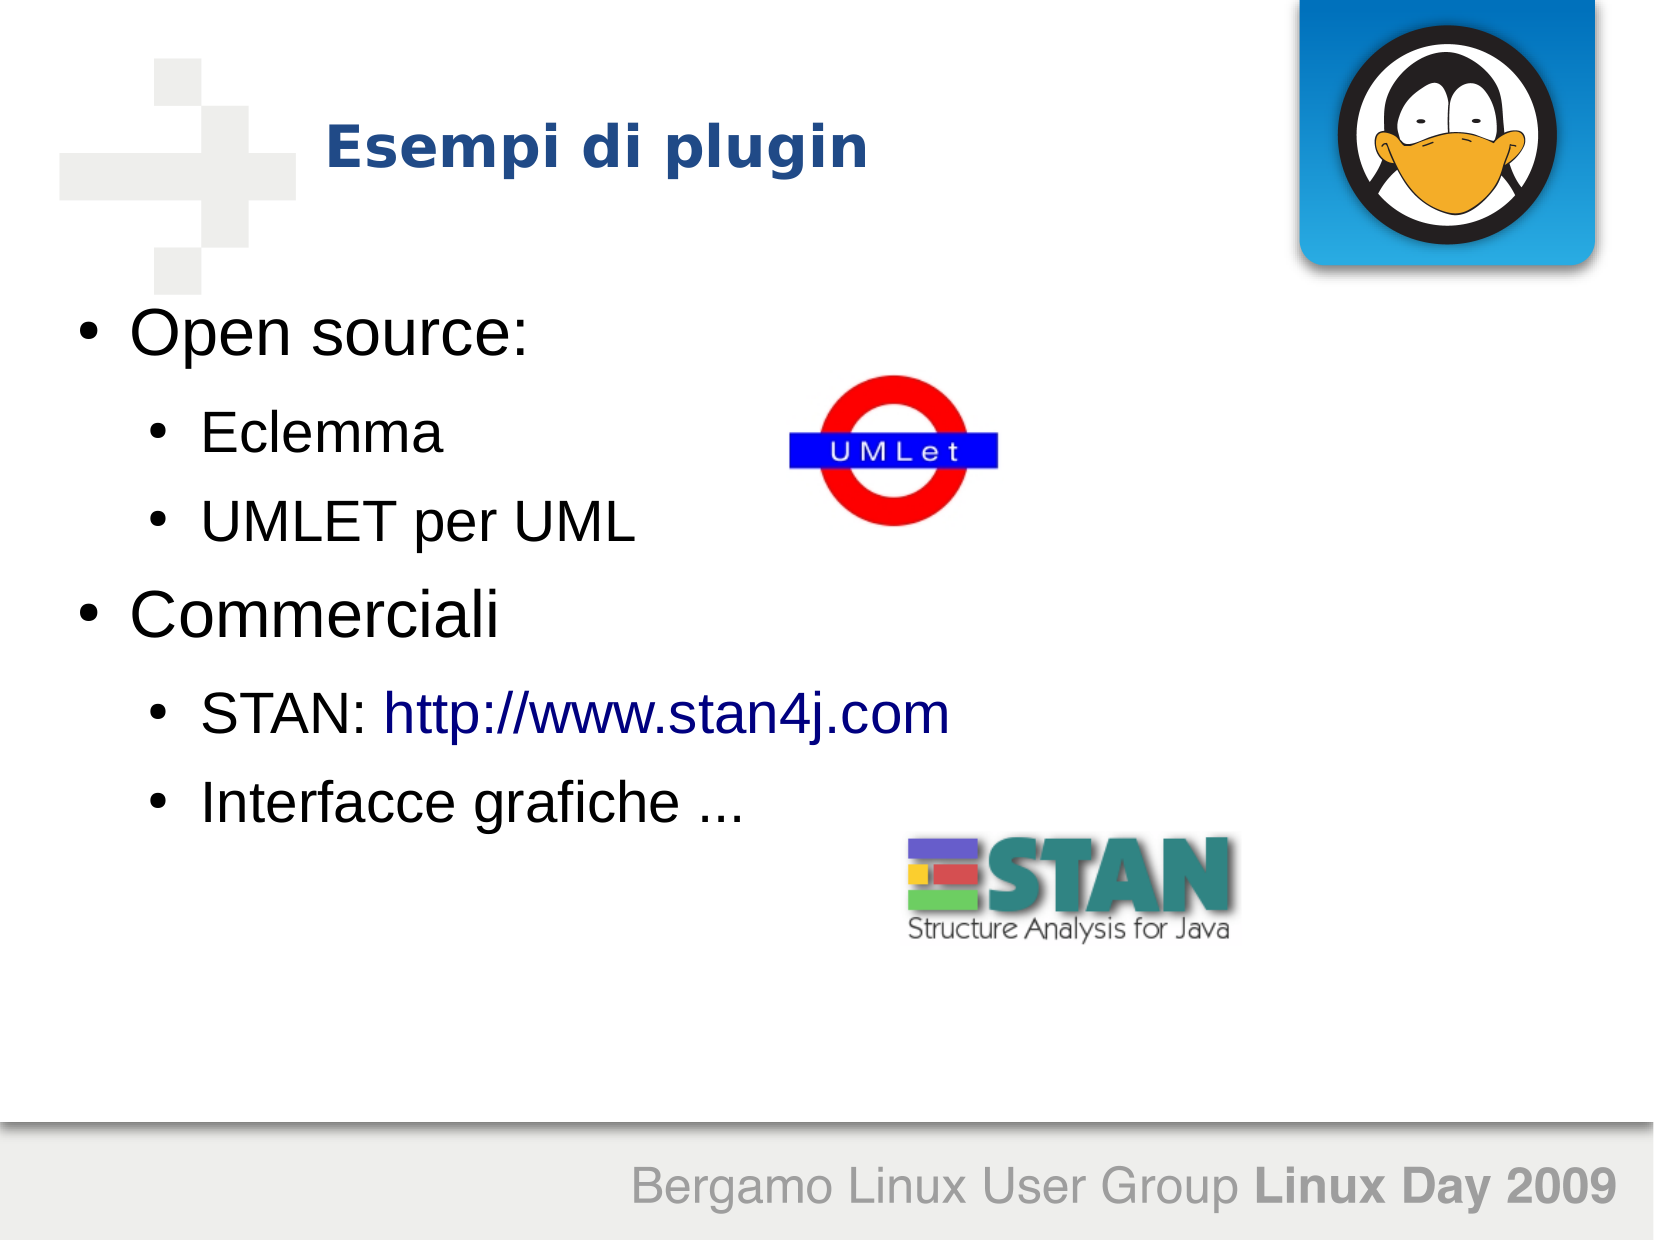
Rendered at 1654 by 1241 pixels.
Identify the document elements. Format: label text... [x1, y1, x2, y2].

list Open source: Eclemma UMLET per UML Commerciali STAN: http://www.stan4j.com Interfacce grafiche ... [59, 295, 1595, 1078]
title Esempi di plugin [324, 66, 1247, 229]
picture [0, 0, 1654, 1240]
